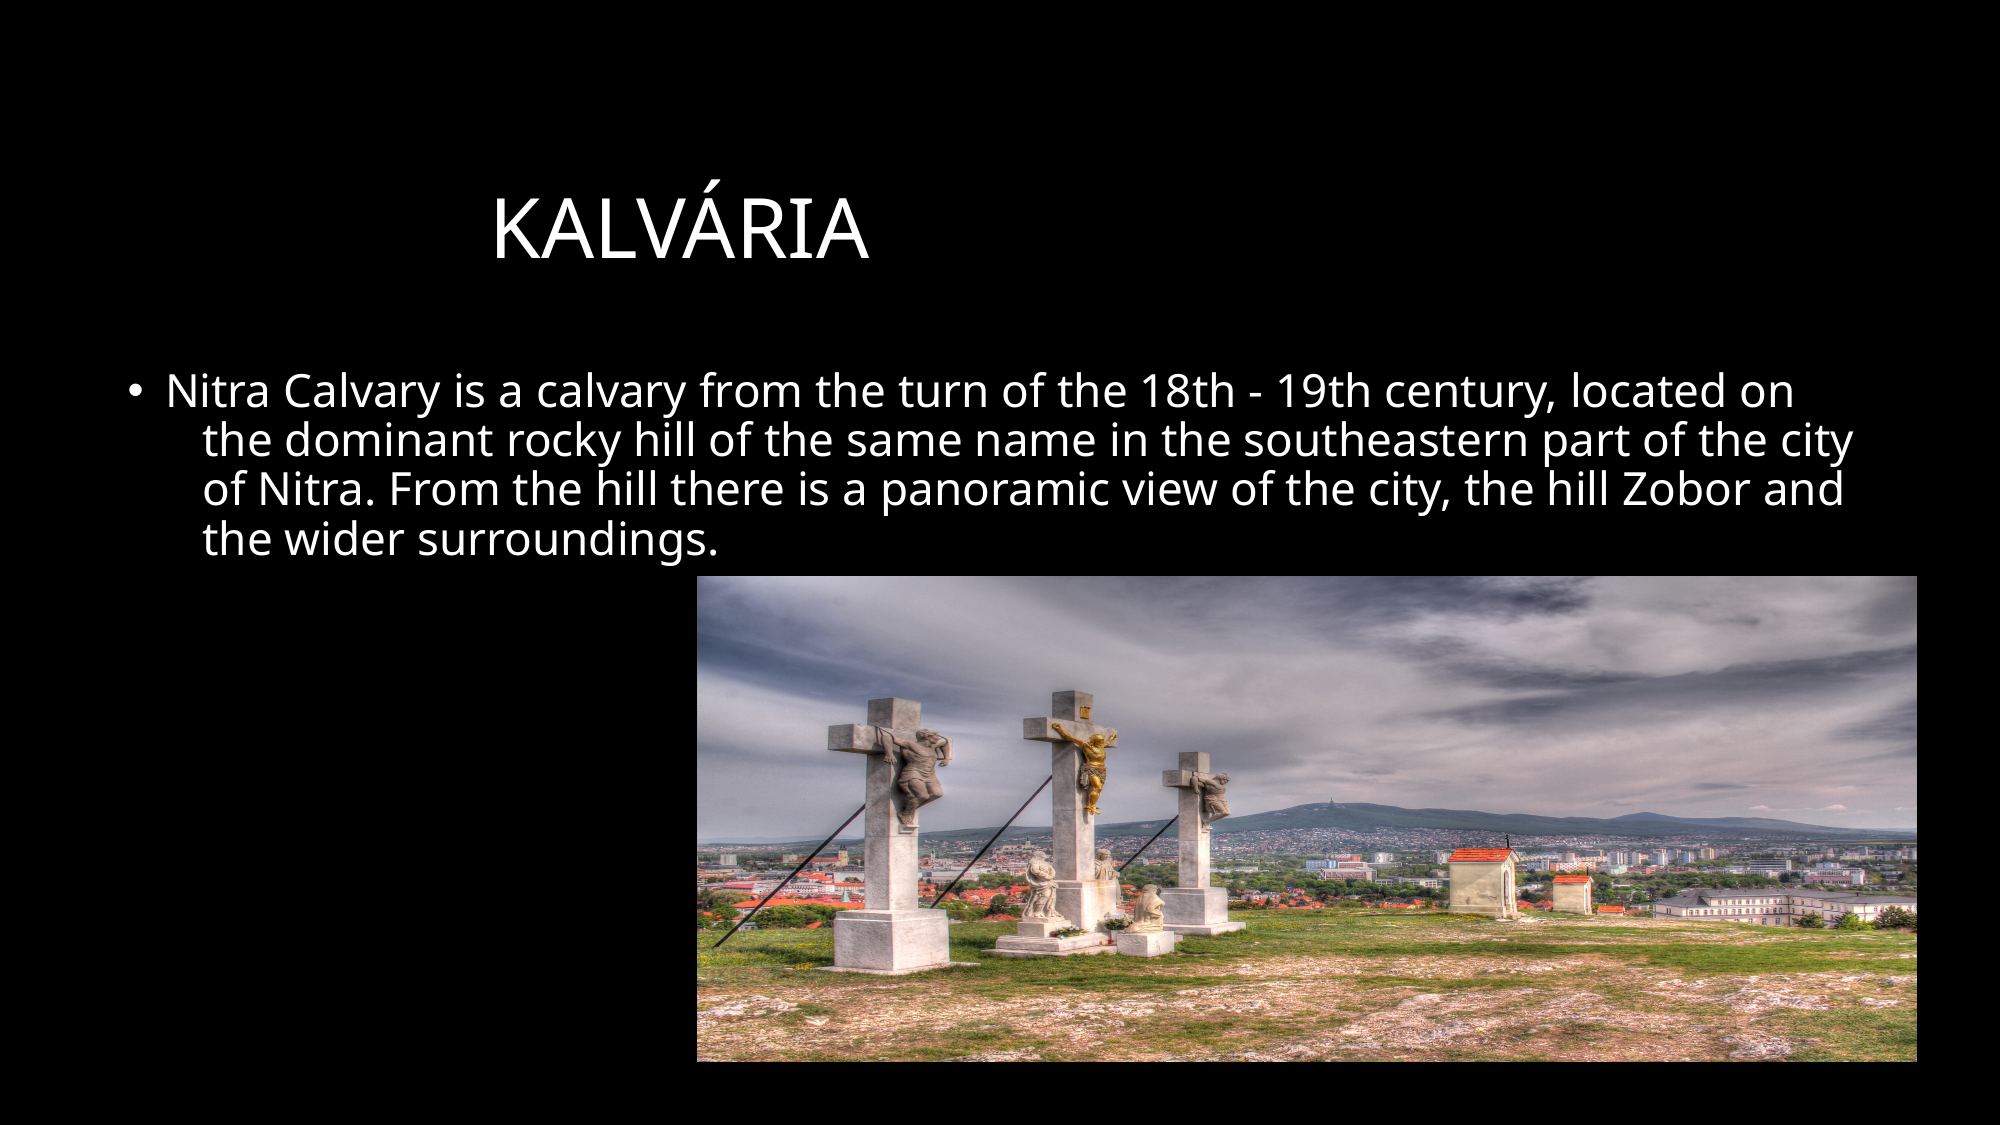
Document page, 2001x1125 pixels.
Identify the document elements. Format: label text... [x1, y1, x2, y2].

list Nitra Calvary is a calvary from the turn of the 18th - 19th century, located on the dominant rocky hill of the same name in the southeastern part of the city of Nitra. From the hill there is a panoramic view of the city, the hill Zobor and the wider surroundings. [112, 360, 1888, 1021]
picture [697, 576, 1917, 1062]
title Kalvária [474, 125, 1888, 338]
